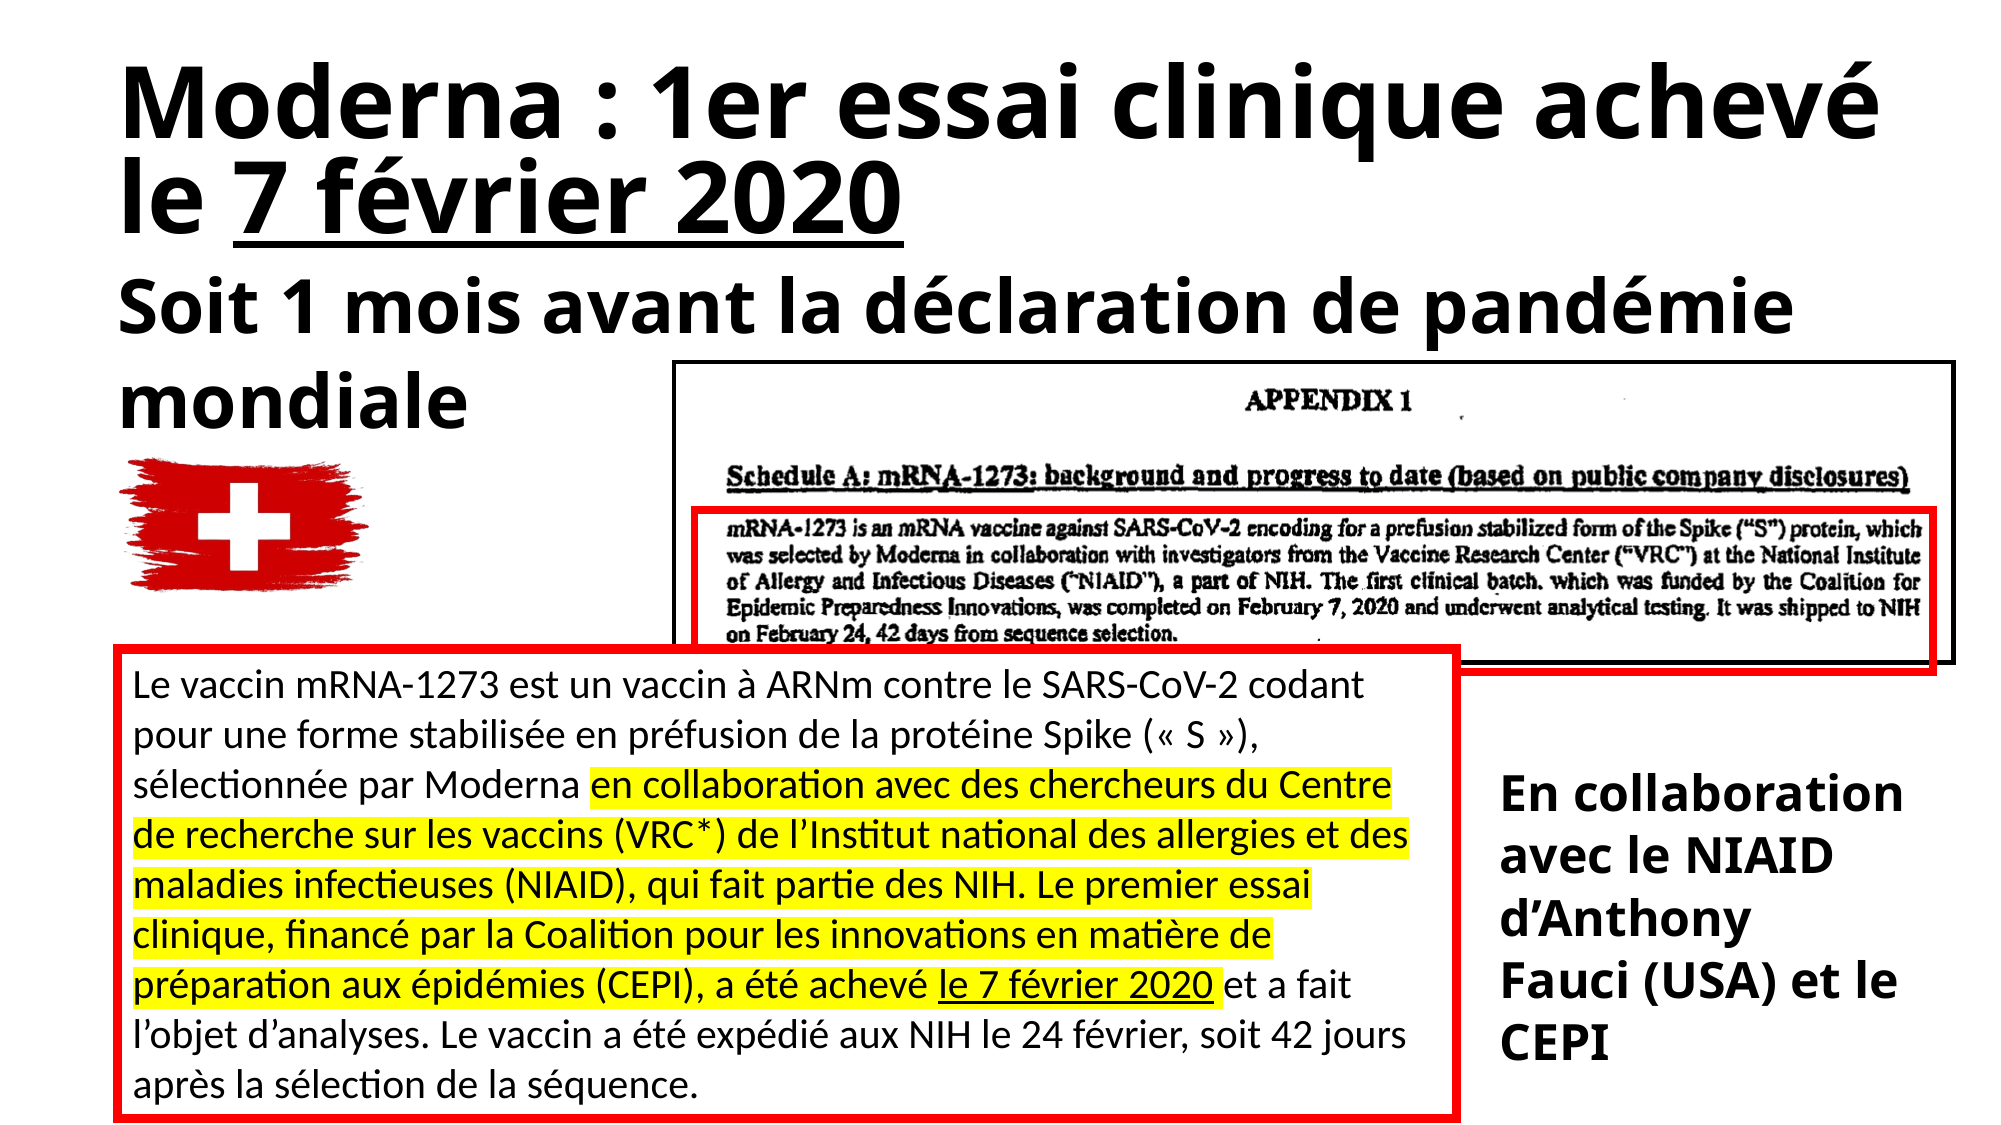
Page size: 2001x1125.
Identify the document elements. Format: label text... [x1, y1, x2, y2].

text_box Le vaccin mRNA-1273 est un vaccin à ARNm contre le SARS-CoV-2 codant pour une forme stabilisée en préfusion de la protéine Spike (« S »), sélectionnée par Moderna en collaboration avec des chercheurs du Centre de recherche sur les vaccins (VRC*) de l’Institut national des allergies et des maladies infectieuses (NIAID), qui fait partie des NIH. Le premier essai clinique, financé par la Coalition pour les innovations en matière de préparation aux épidémies (CEPI), a été achevé le 7 février 2020 et a fait l’objet d’analyses. Le vaccin a été expédié aux NIH le 24 février, soit 42 jours après la sélection de la séquence. [117, 649, 1457, 1119]
picture [102, 371, 381, 650]
text_box Moderna : 1er essai clinique achevé le 7 février 2020 Soit 1 mois avant la déclaration de pandémie mondiale [102, 55, 2000, 455]
text_box En collaboration avec le NIAID d’Anthony Fauci (USA) et le CEPI [1484, 751, 2000, 1080]
picture [698, 514, 1929, 661]
picture [676, 364, 1952, 661]
